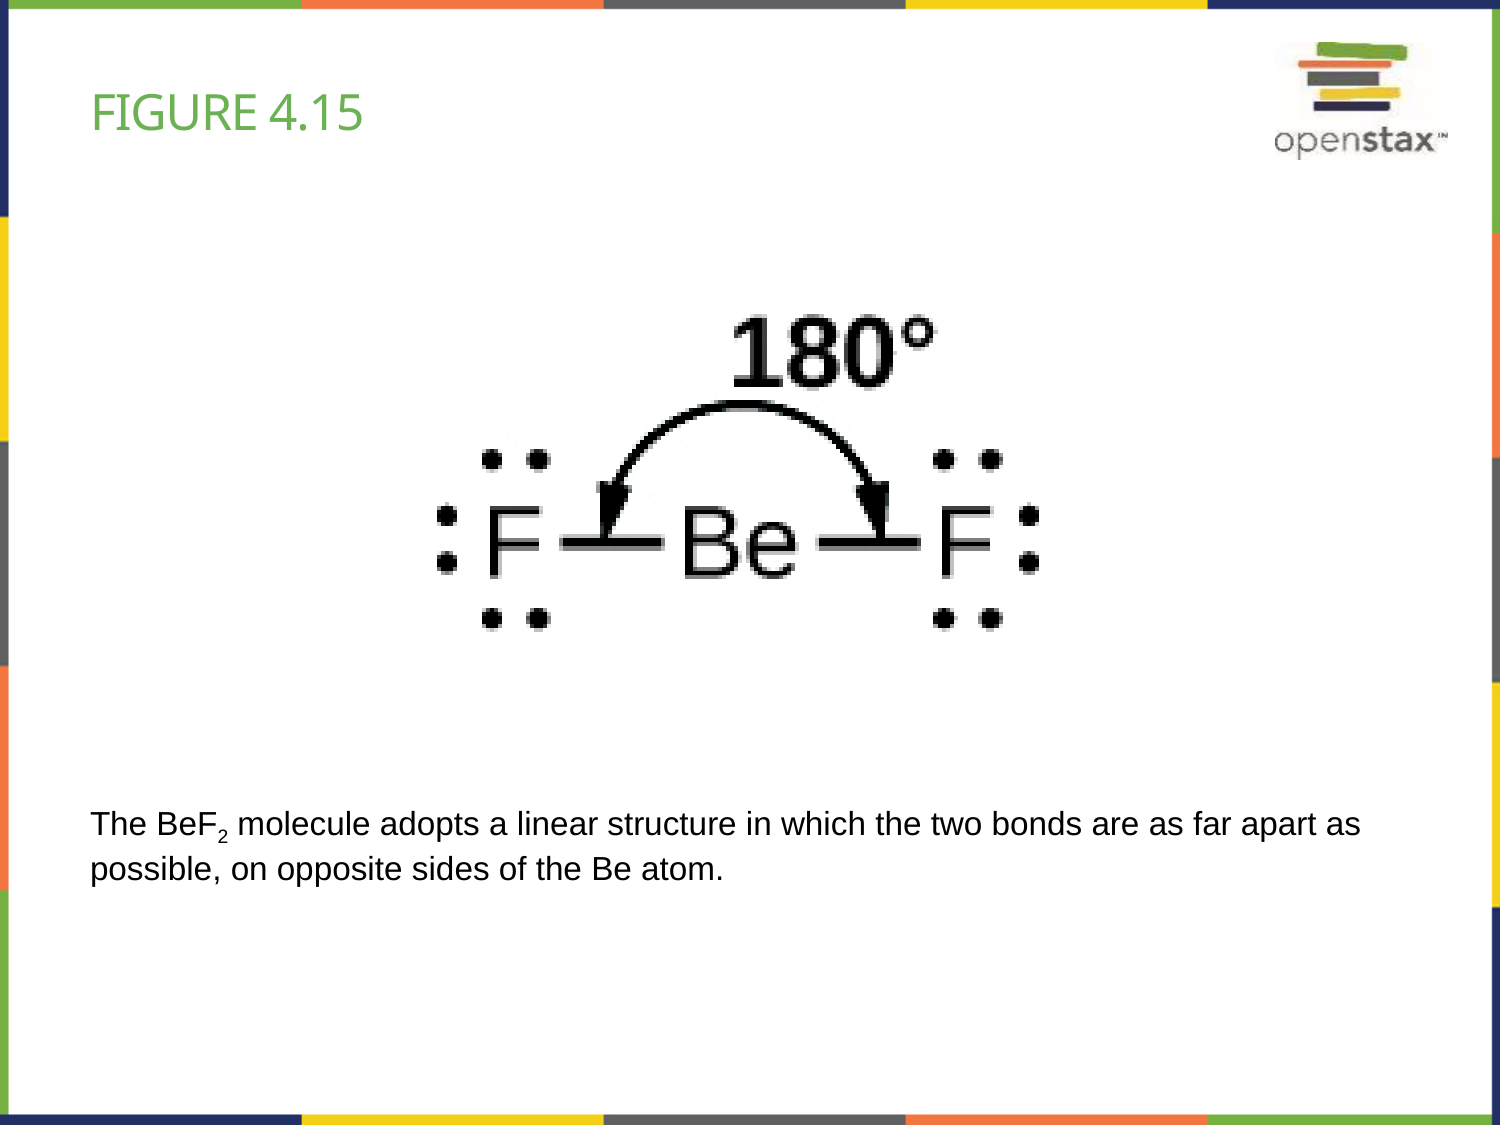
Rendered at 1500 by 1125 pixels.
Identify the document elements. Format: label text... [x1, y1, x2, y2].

title Figure 4.15 [75, 39, 1398, 148]
list The BeF2 molecule adopts a linear structure in which the two bonds are as far apart as possible, on opposite sides of the Be atom. [75, 794, 1398, 986]
picture [0, 0, 1500, 1125]
